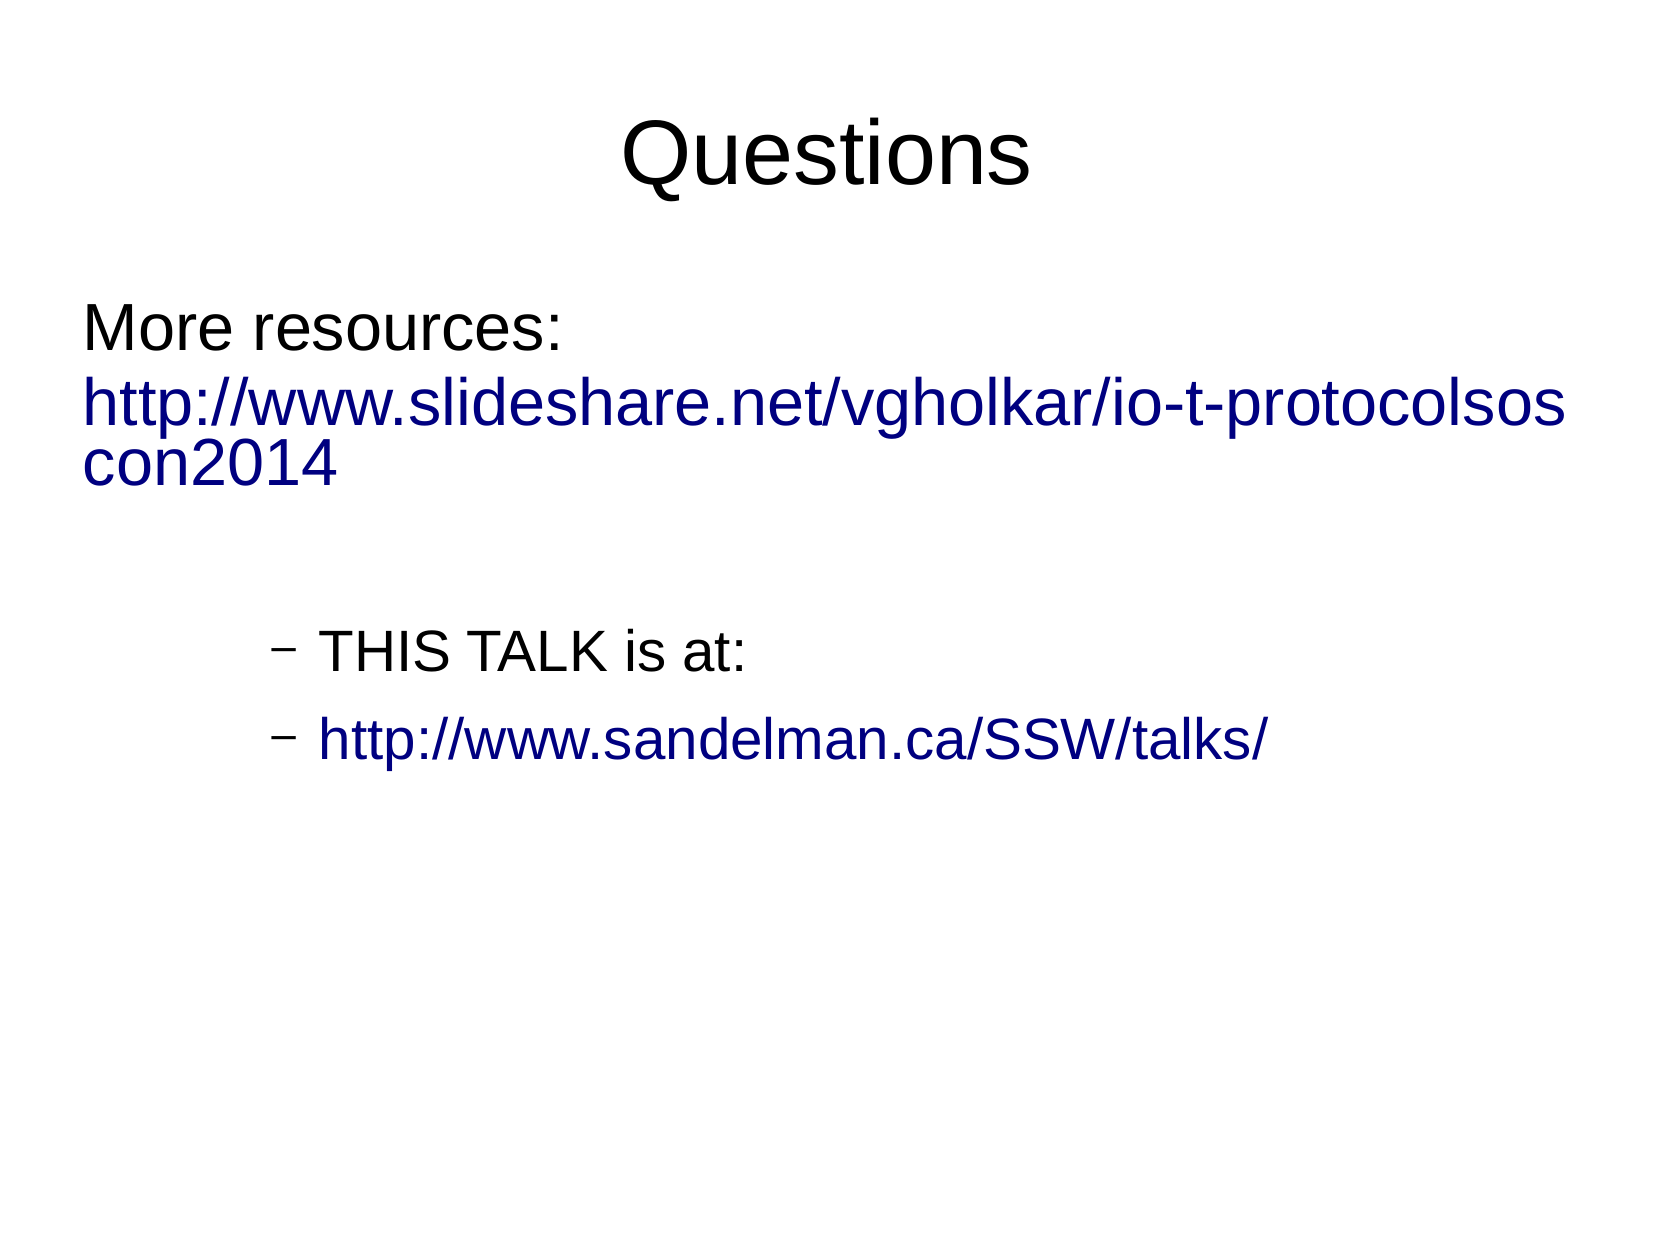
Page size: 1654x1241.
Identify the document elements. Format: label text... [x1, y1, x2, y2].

list More resources: http://www.slideshare.net/vgholkar/io-t-protocolsoscon2014 THIS TALK is at: http://www.sandelman.ca/SSW/talks/ [82, 290, 1571, 1010]
title Questions [82, 49, 1571, 257]
